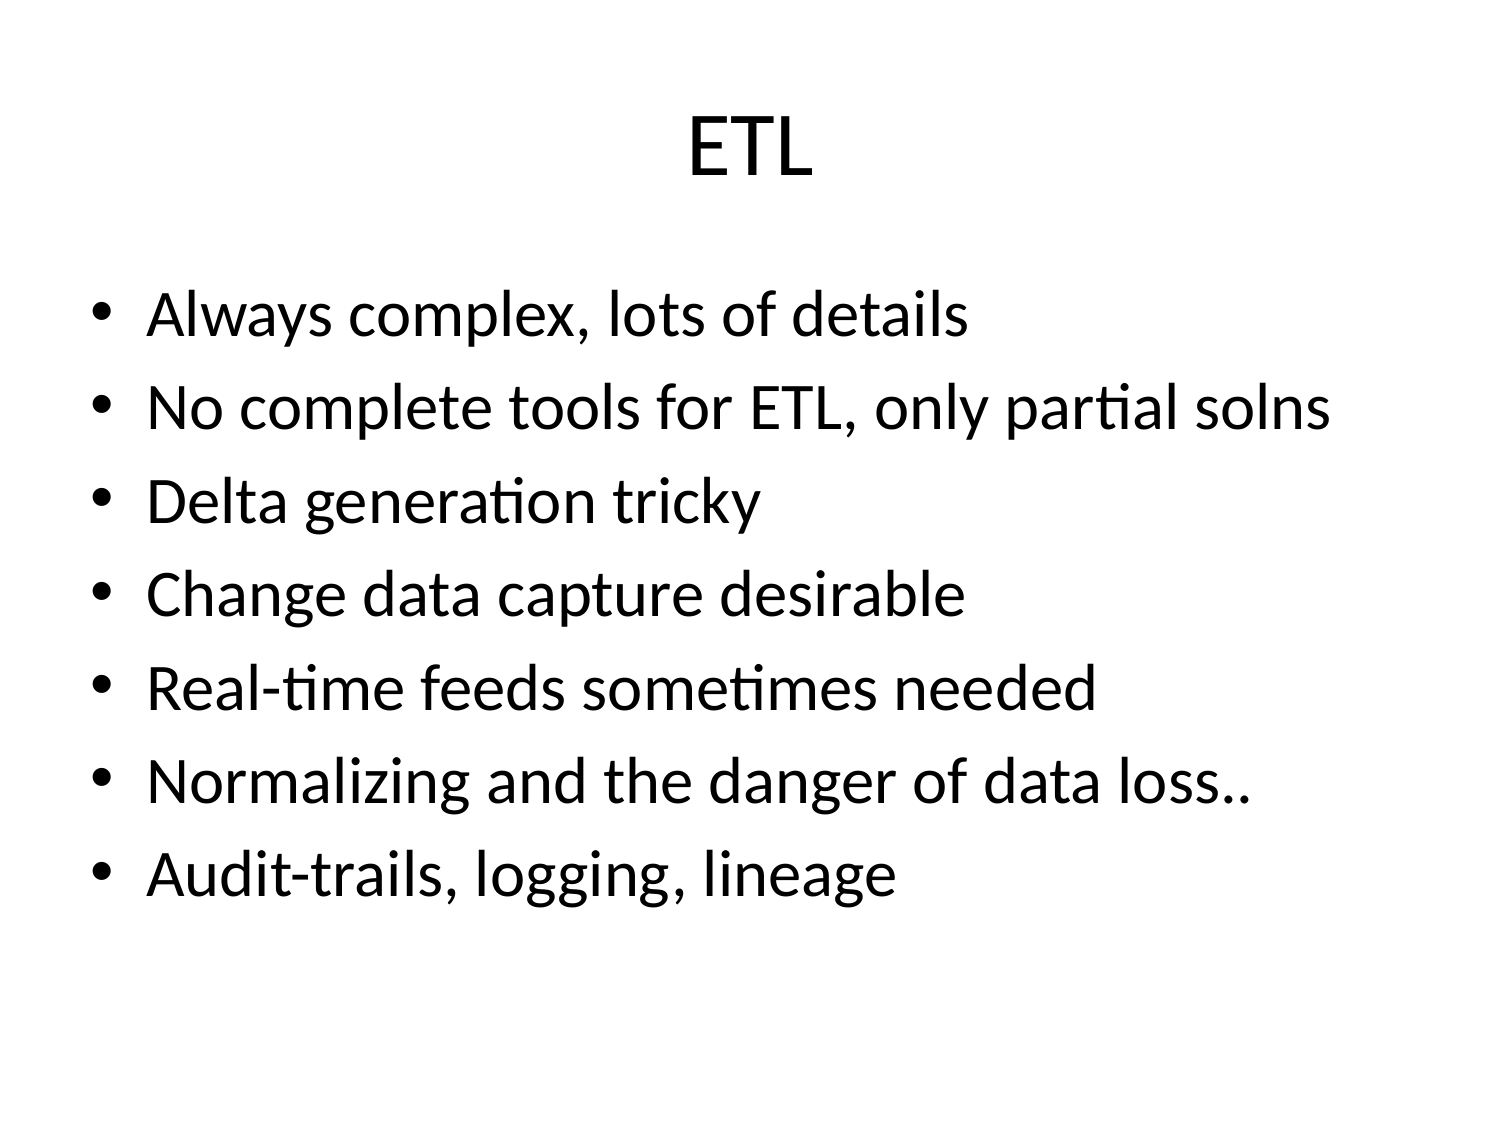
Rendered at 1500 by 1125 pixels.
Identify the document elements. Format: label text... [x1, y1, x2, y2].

title ETL [75, 45, 1425, 233]
list Always complex, lots of details No complete tools for ETL, only partial solns Delta generation tricky Change data capture desirable Real-time feeds sometimes needed Normalizing and the danger of data loss.. Audit-trails, logging, lineage [75, 262, 1425, 1005]
